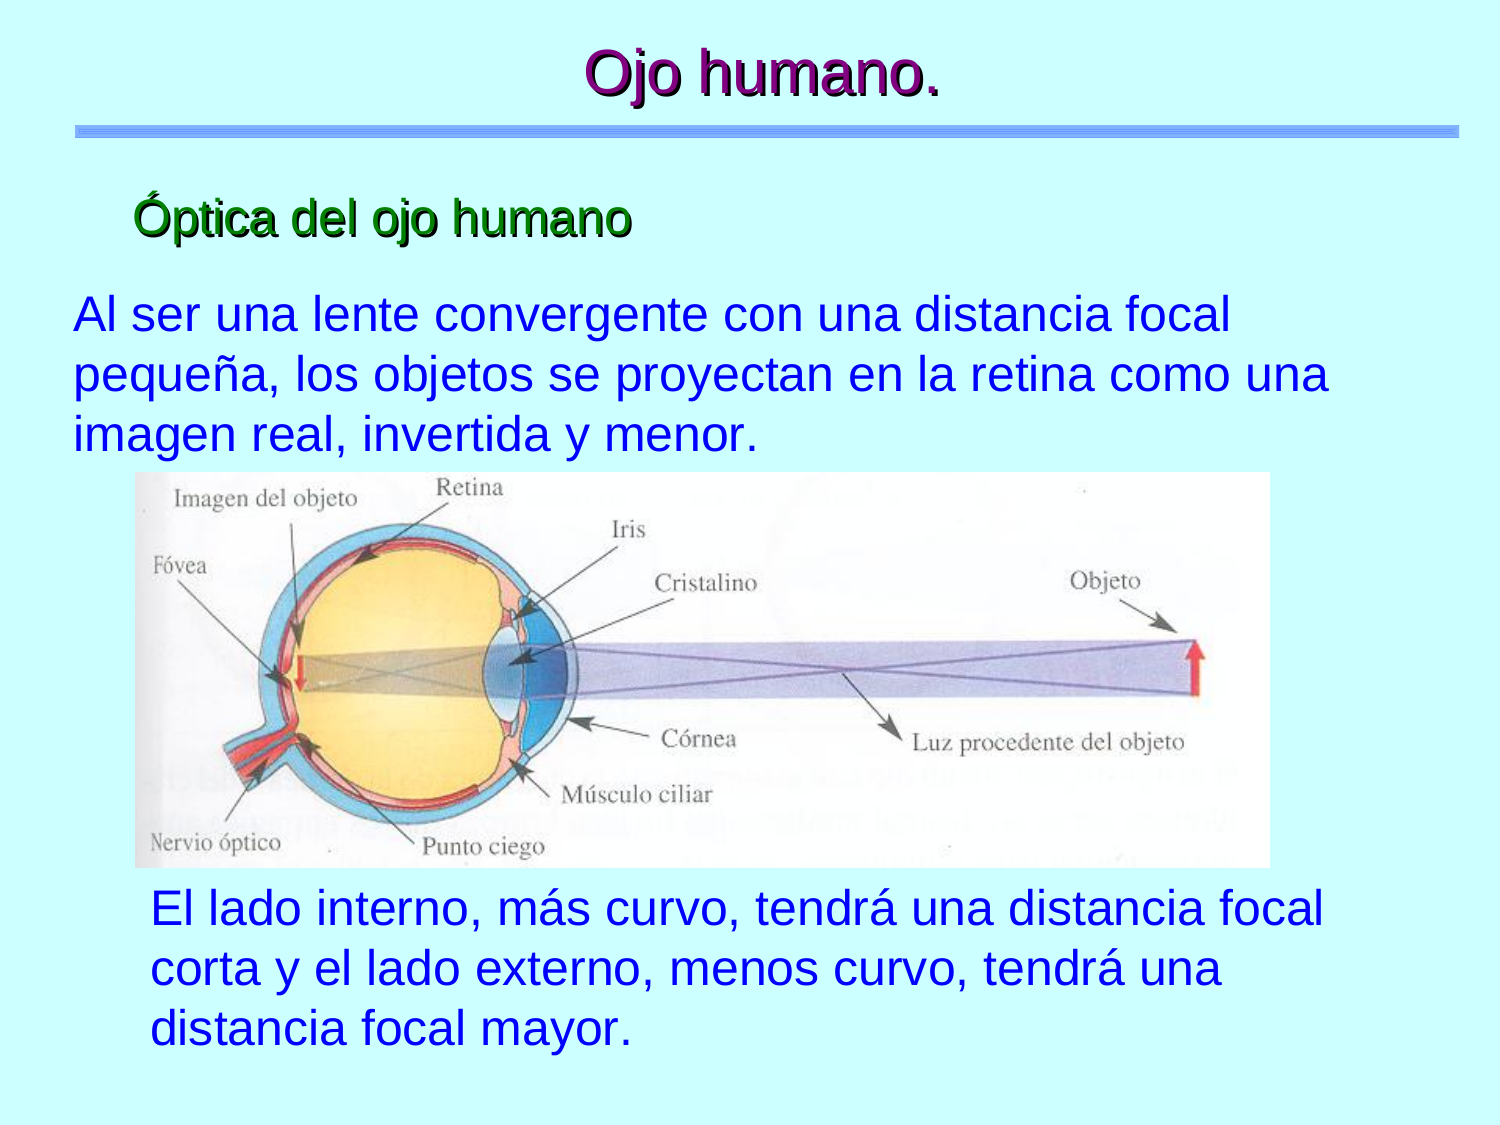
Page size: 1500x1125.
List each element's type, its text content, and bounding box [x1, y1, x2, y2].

text_box [75, 125, 1460, 138]
picture [135, 472, 1270, 868]
text_box Al ser una lente convergente con una distancia focal pequeña, los objetos se proyectan en la retina como una imagen real, invertida y menor. [59, 274, 1418, 470]
text_box Óptica del ojo humano [70, 177, 768, 274]
text_box Ojo humano. [50, 23, 1476, 114]
text_box El lado interno, más curvo, tendrá una distancia focal corta y el lado externo, menos curvo, tendrá una distancia focal mayor. [135, 868, 1388, 1063]
